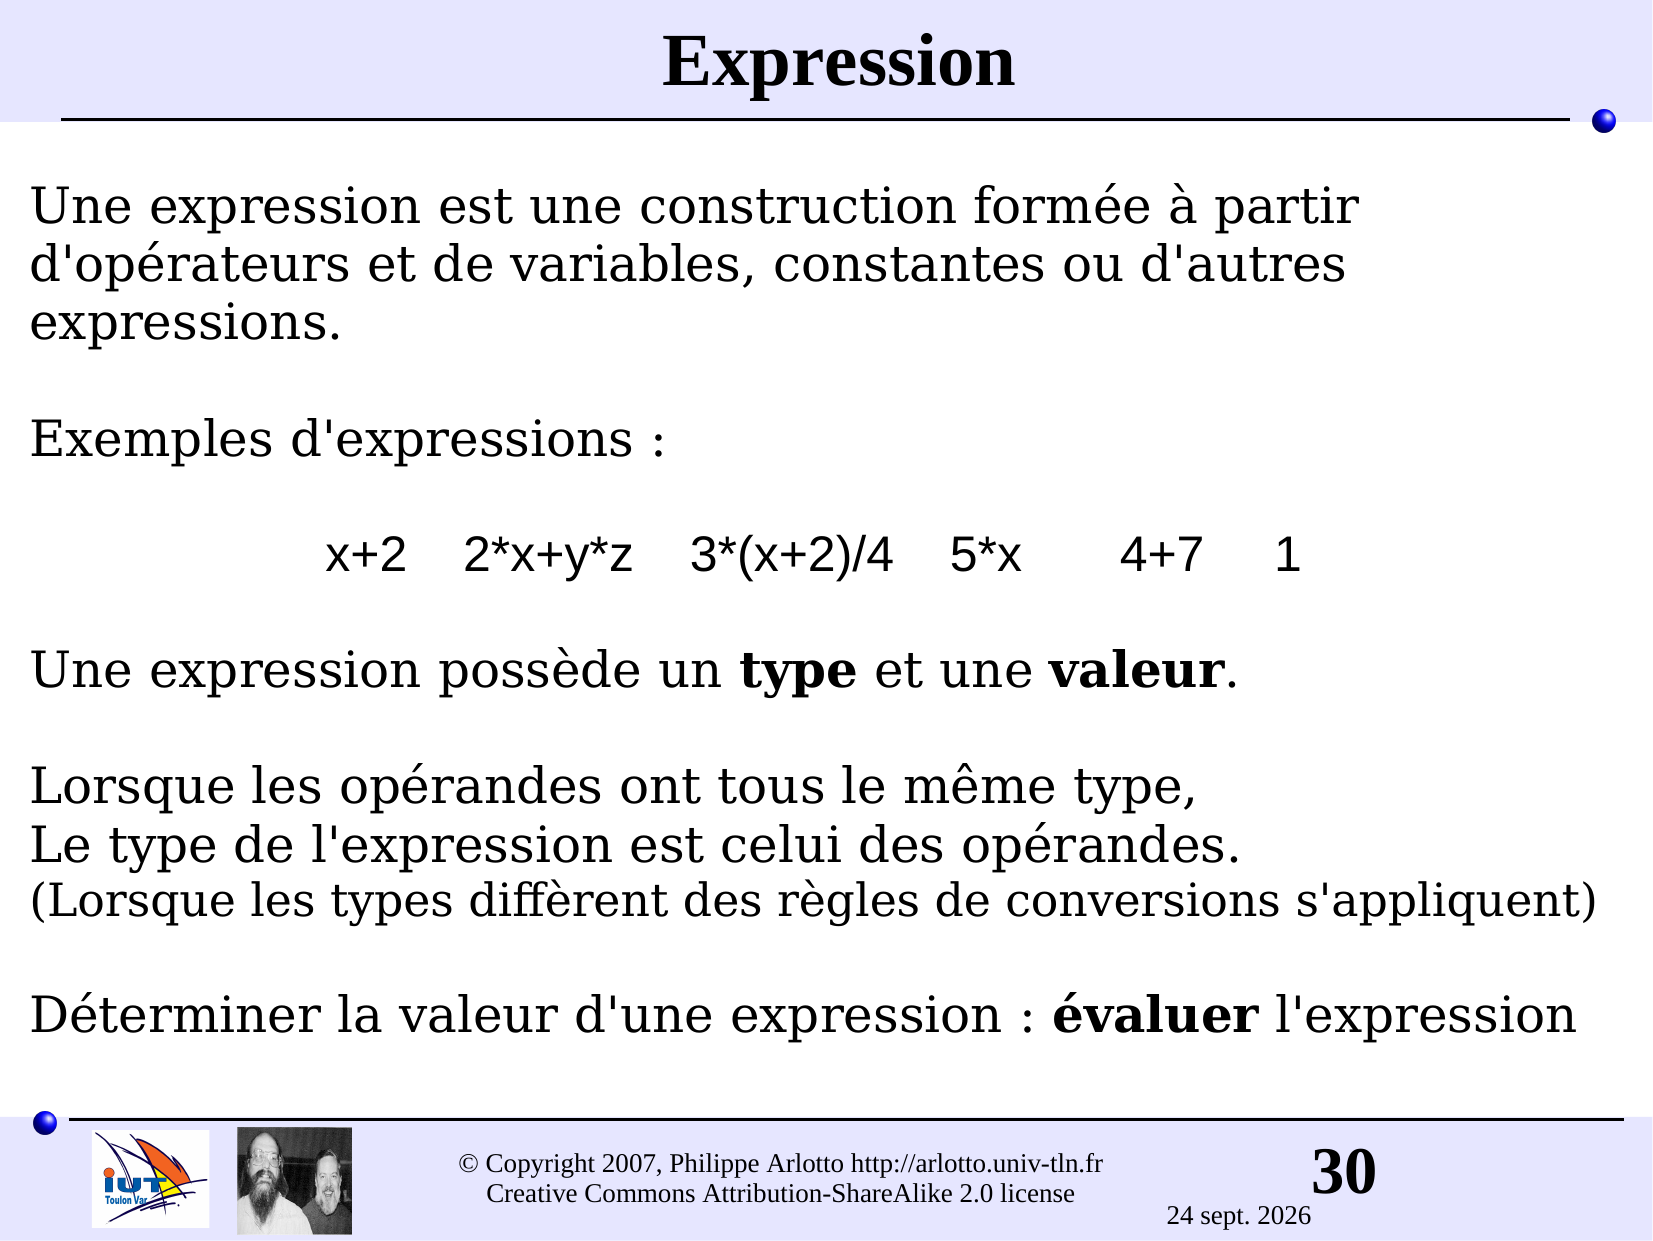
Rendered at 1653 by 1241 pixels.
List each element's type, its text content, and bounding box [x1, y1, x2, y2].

title Expression [95, 11, 1585, 110]
picture [237, 1127, 352, 1235]
text_box Une expression est une construction formée à partir d'opérateurs et de variables, constantes ou d'autres expressions. Exemples d'expressions : x+2 2*x+y*z 3*(x+2)/4 5*x 4+7 1 Une expression possède un type et une valeur. Lorsque les opérandes ont tous le même type, Le type de l'expression est celui des opérandes. (Lorsque les types diffèrent des règles de conversions s'appliquent) Déterminer la valeur d'une expression : évaluer l'expression [29, 177, 1602, 1103]
